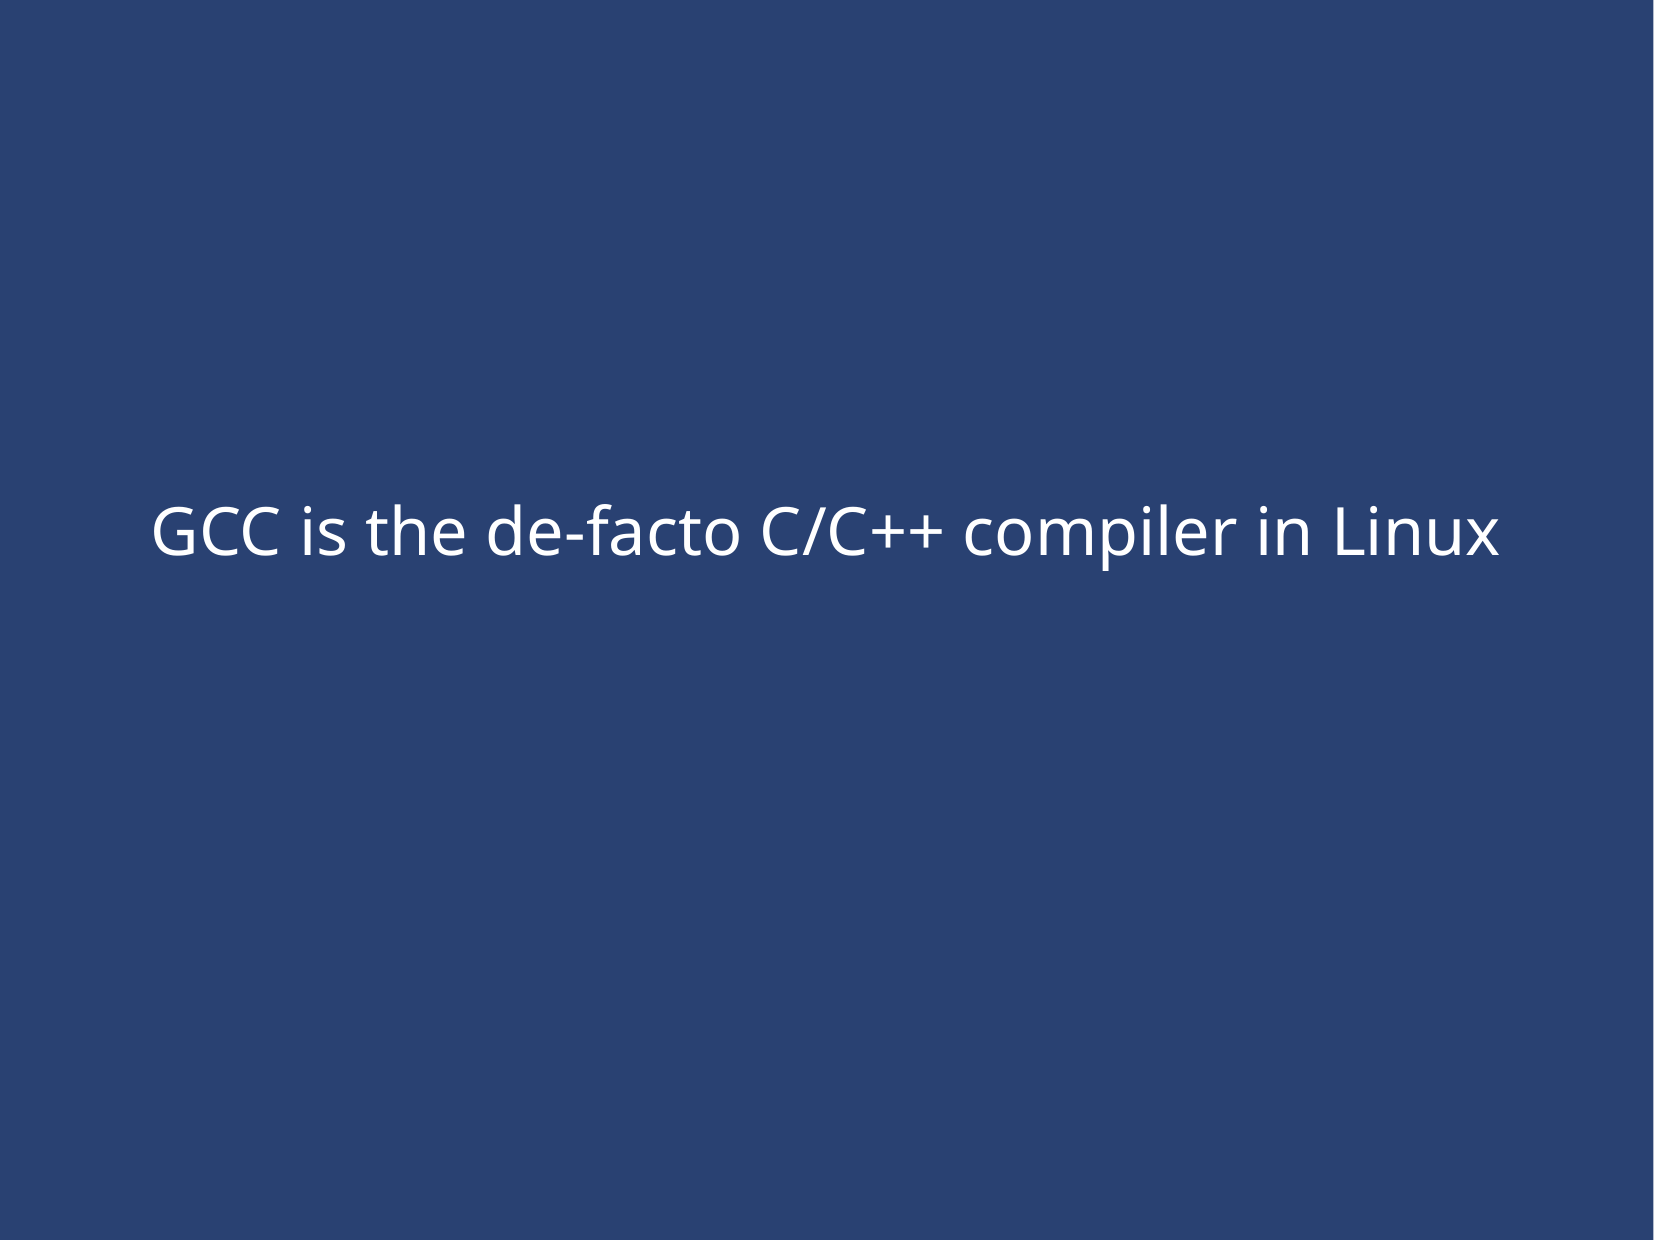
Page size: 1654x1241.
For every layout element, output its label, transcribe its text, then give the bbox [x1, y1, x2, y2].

subtitle GCC is the de-facto C/C++ compiler in Linux [82, 49, 1571, 1109]
